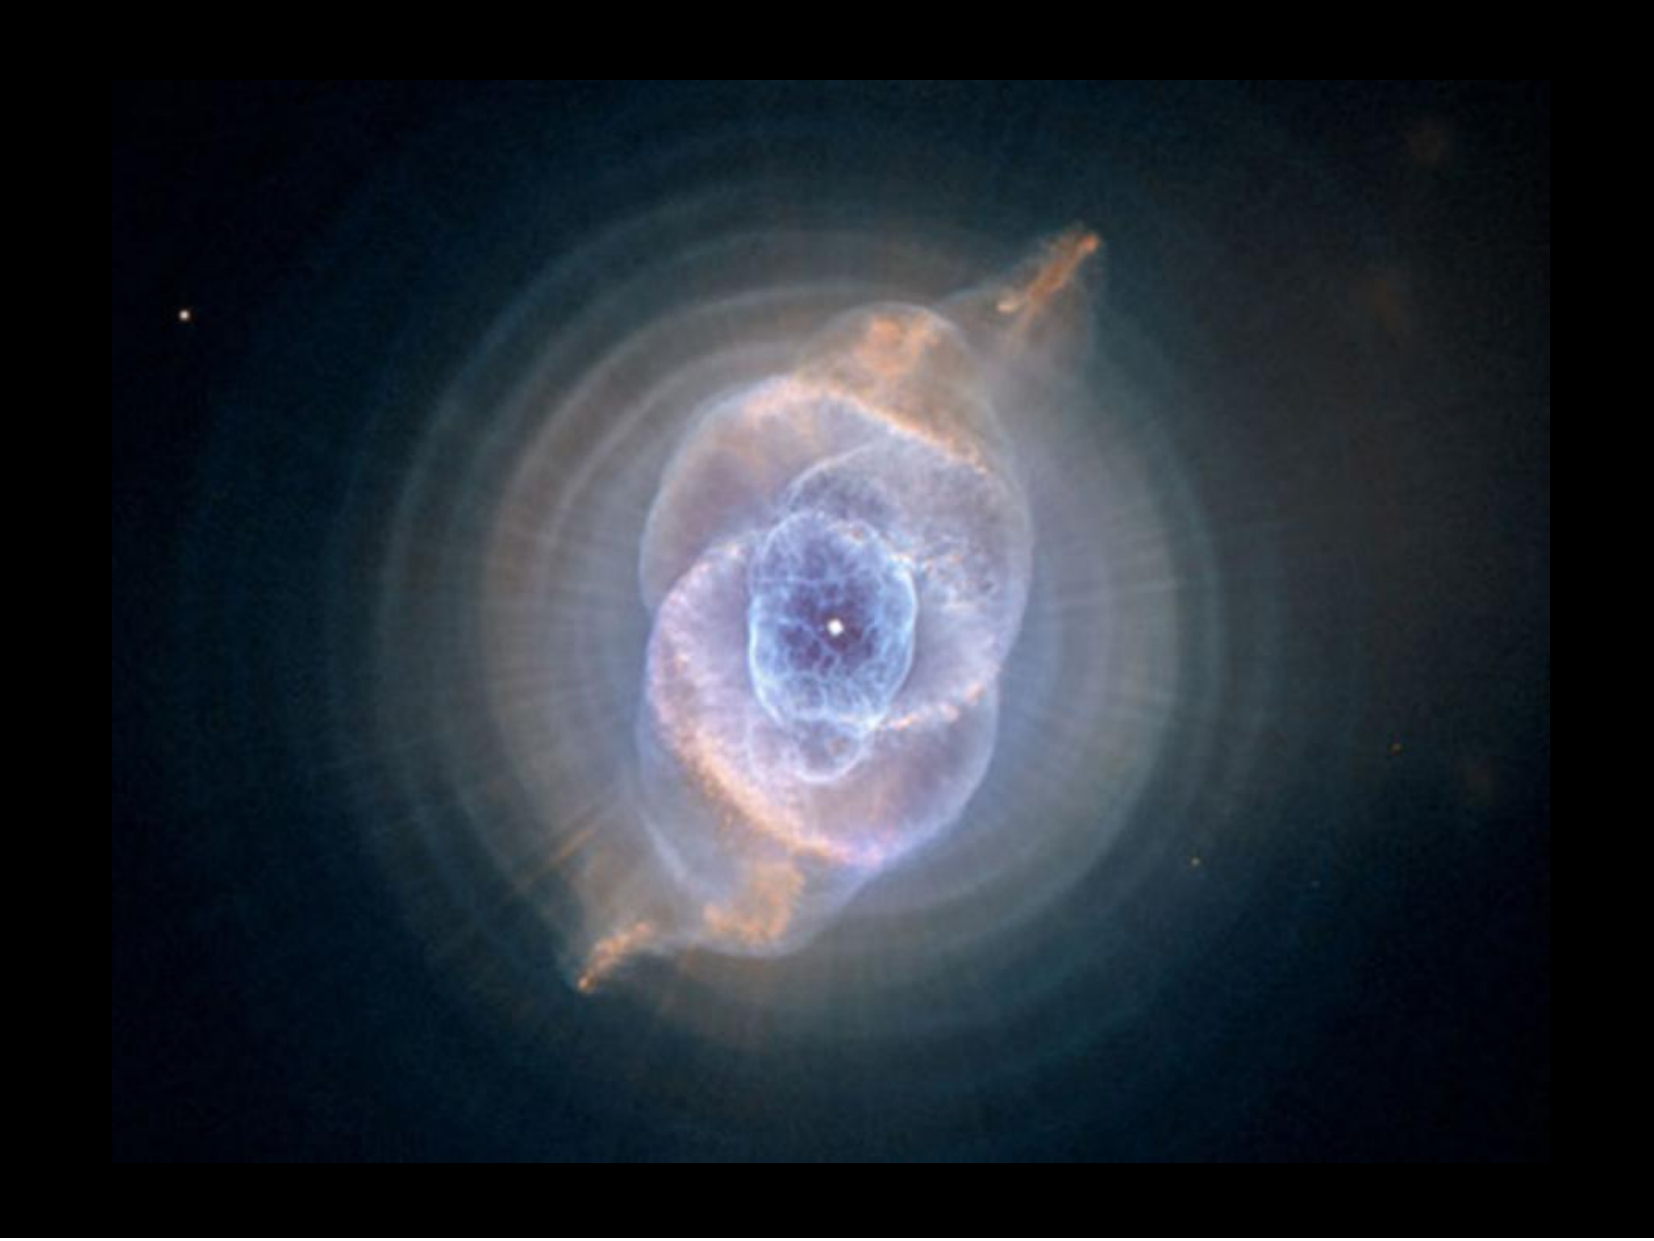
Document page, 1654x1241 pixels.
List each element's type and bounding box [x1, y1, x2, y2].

picture [112, 80, 1550, 1163]
text_box [0, 0, 1654, 1238]
